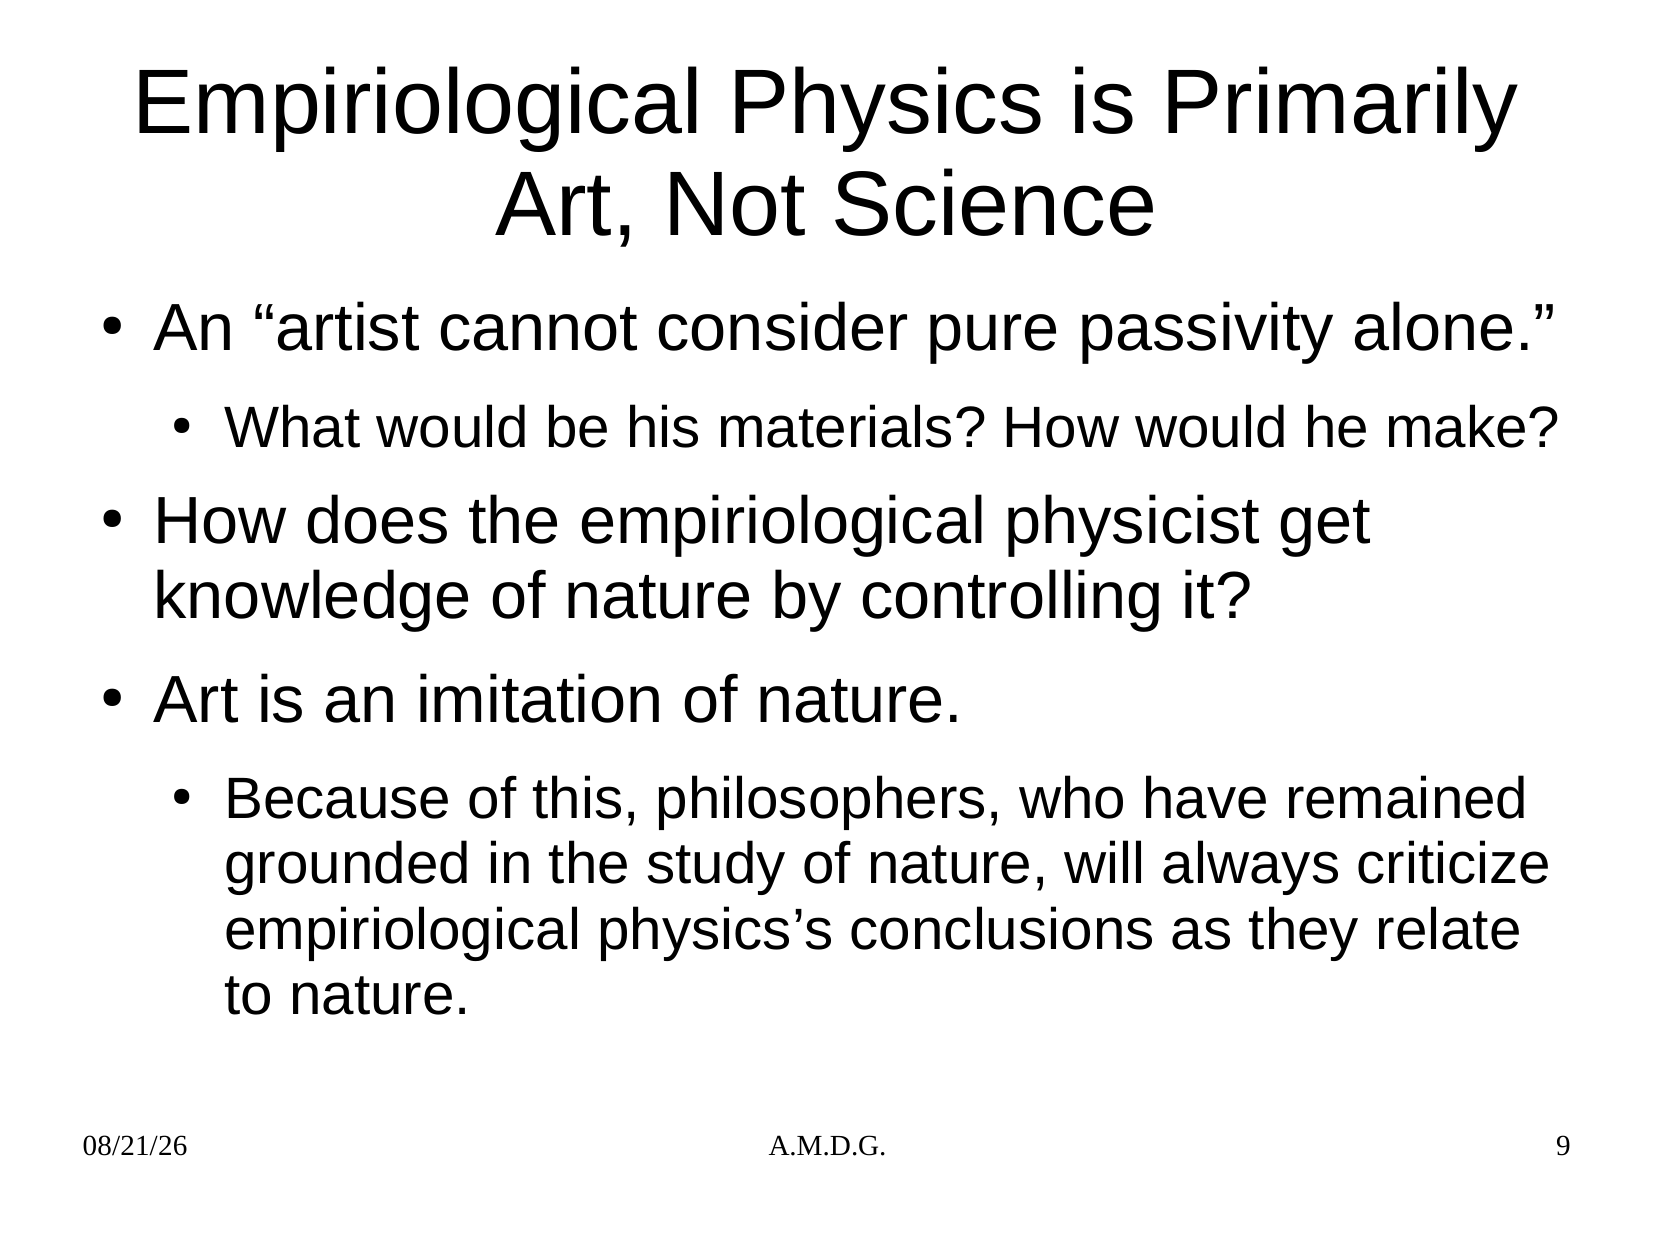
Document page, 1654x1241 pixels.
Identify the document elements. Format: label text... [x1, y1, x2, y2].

title Empiriological Physics is Primarily Art, Not Science [82, 49, 1571, 257]
list An “artist cannot consider pure passivity alone.” What would be his materials? How would he make? How does the empiriological physicist get knowledge of nature by controlling it? Art is an imitation of nature. Because of this, philosophers, who have remained grounded in the study of nature, will always criticize empiriological physics’s conclusions as they relate to nature. [82, 290, 1571, 1109]
